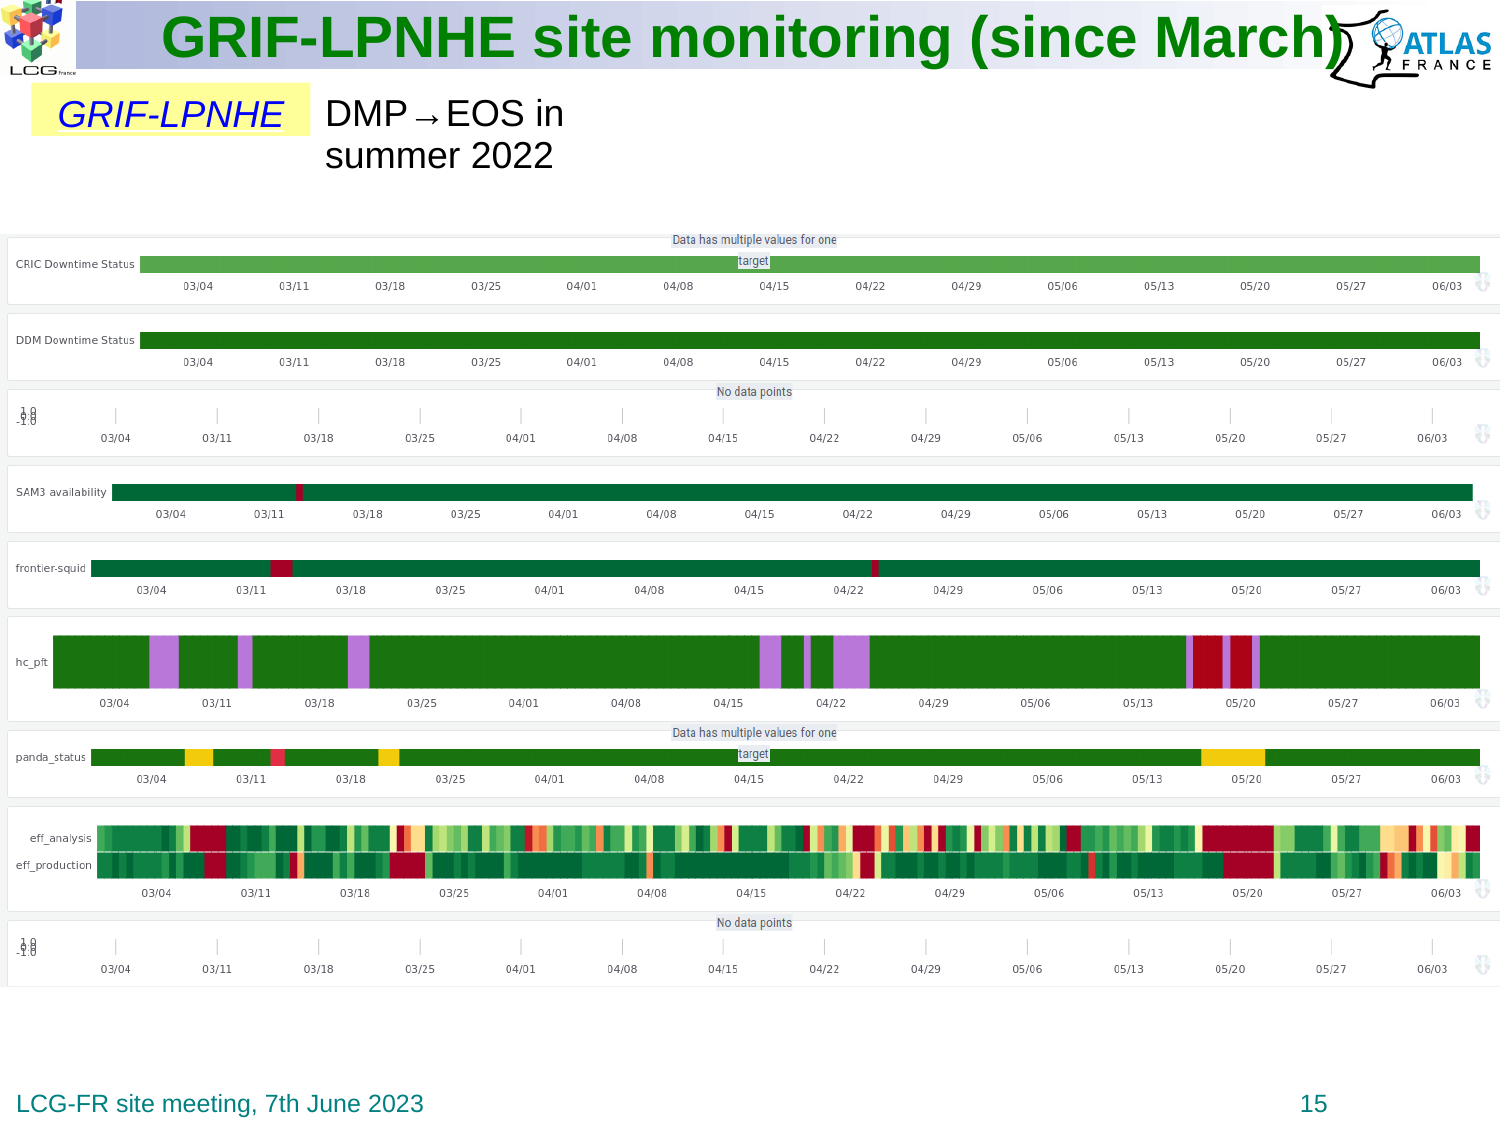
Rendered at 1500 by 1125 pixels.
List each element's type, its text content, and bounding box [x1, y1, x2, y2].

text_box GRIF-LPNHE site monitoring (since March) [7, 0, 1500, 121]
text_box GRIF-LPNHE [31, 82, 311, 136]
picture [0, 234, 1500, 987]
text_box DMP→EOS in summer 2022 [310, 84, 603, 184]
picture [0, 0, 7, 75]
